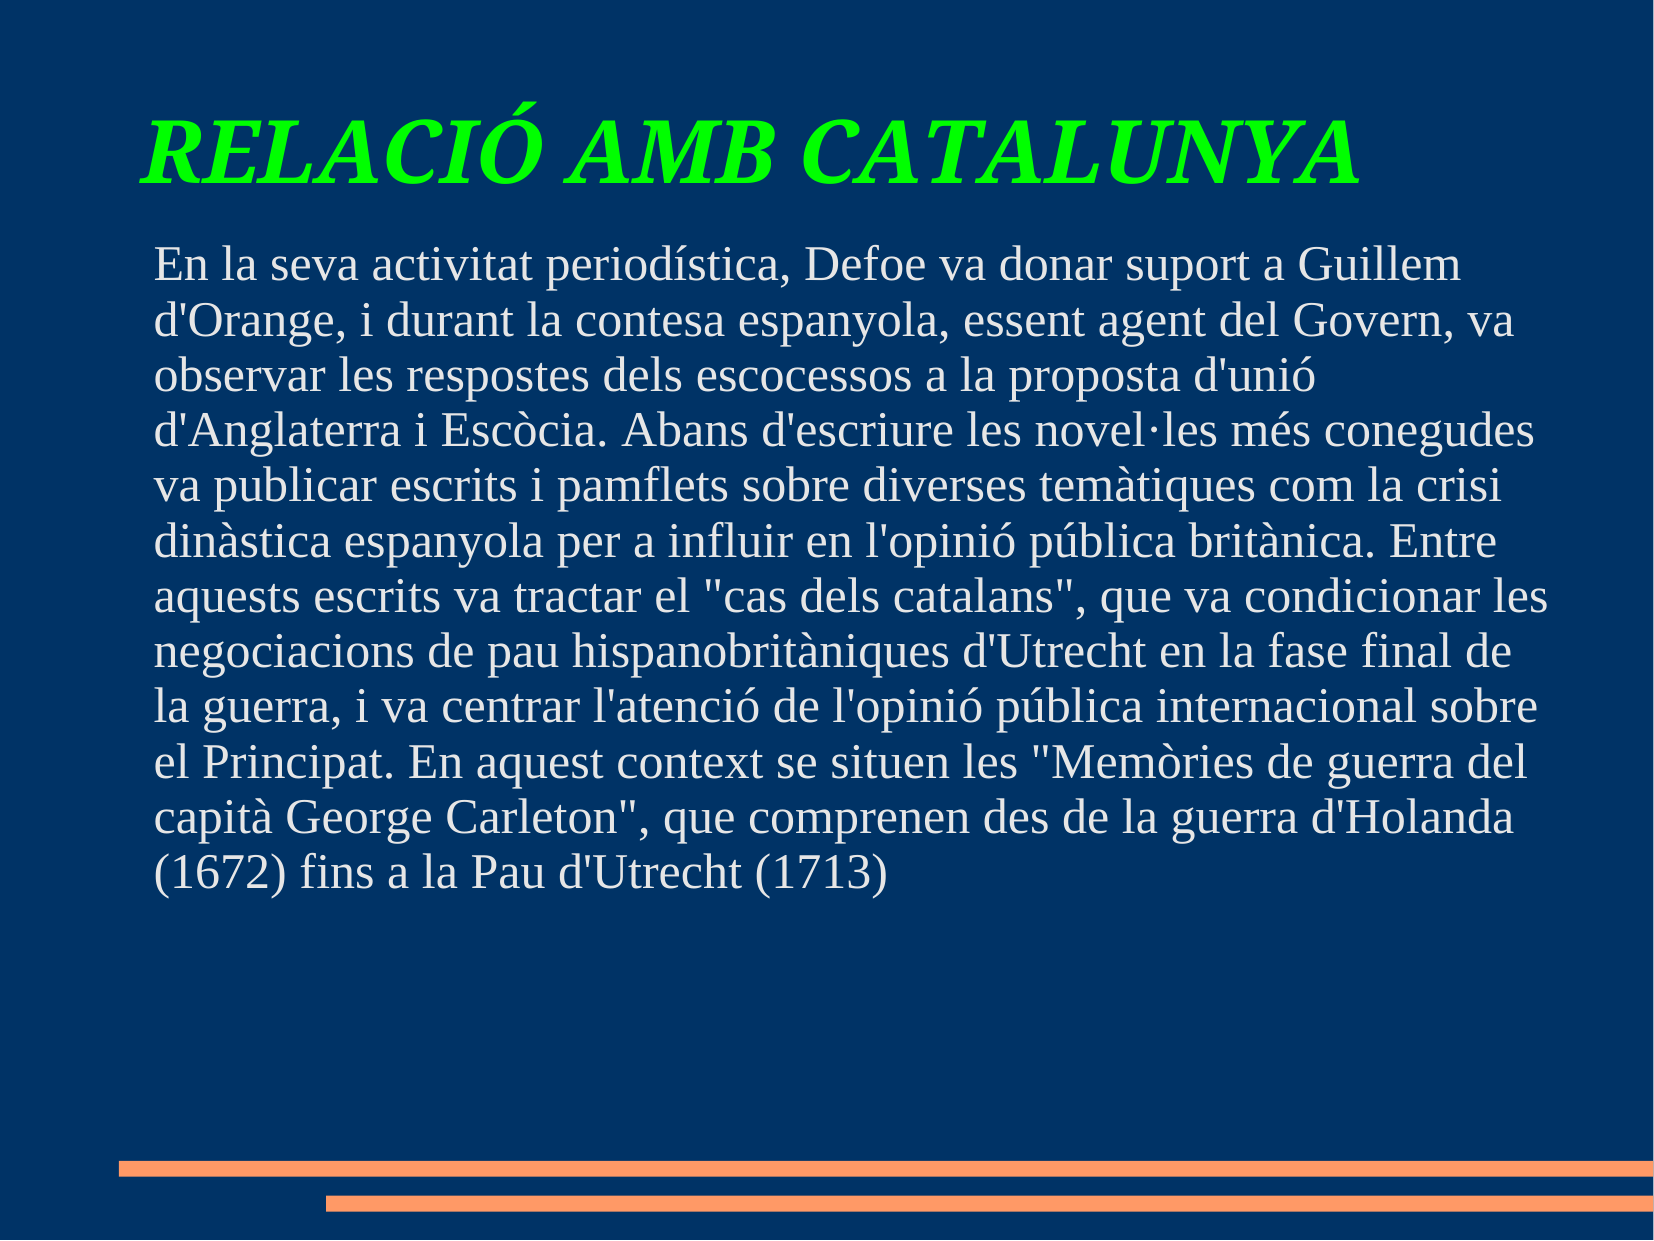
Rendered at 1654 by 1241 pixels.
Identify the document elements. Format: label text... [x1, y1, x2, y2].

list En la seva activitat periodística, Defoe va donar suport a Guillem d'Orange, i durant la contesa espanyola, essent agent del Govern, va observar les respostes dels escocessos a la proposta d'unió d'Anglaterra i Escòcia. Abans d'escriure les novel·les més conegudes va publicar escrits i pamflets sobre diverses temàtiques com la crisi dinàstica espanyola per a influir en l'opinió pública britànica. Entre aquests escrits va tractar el "cas dels catalans", que va condicionar les negociacions de pau hispanobritàniques d'Utrecht en la fase final de la guerra, i va centrar l'atenció de l'opinió pública internacional sobre el Principat. En aquest context se situen les "Memòries de guerra del capità George Carleton", que comprenen des de la guerra d'Holanda (1672) fins a la Pau d'Utrecht (1713) [82, 236, 1561, 1132]
title RELACIÓ AMB CATALUNYA [141, 46, 1554, 236]
